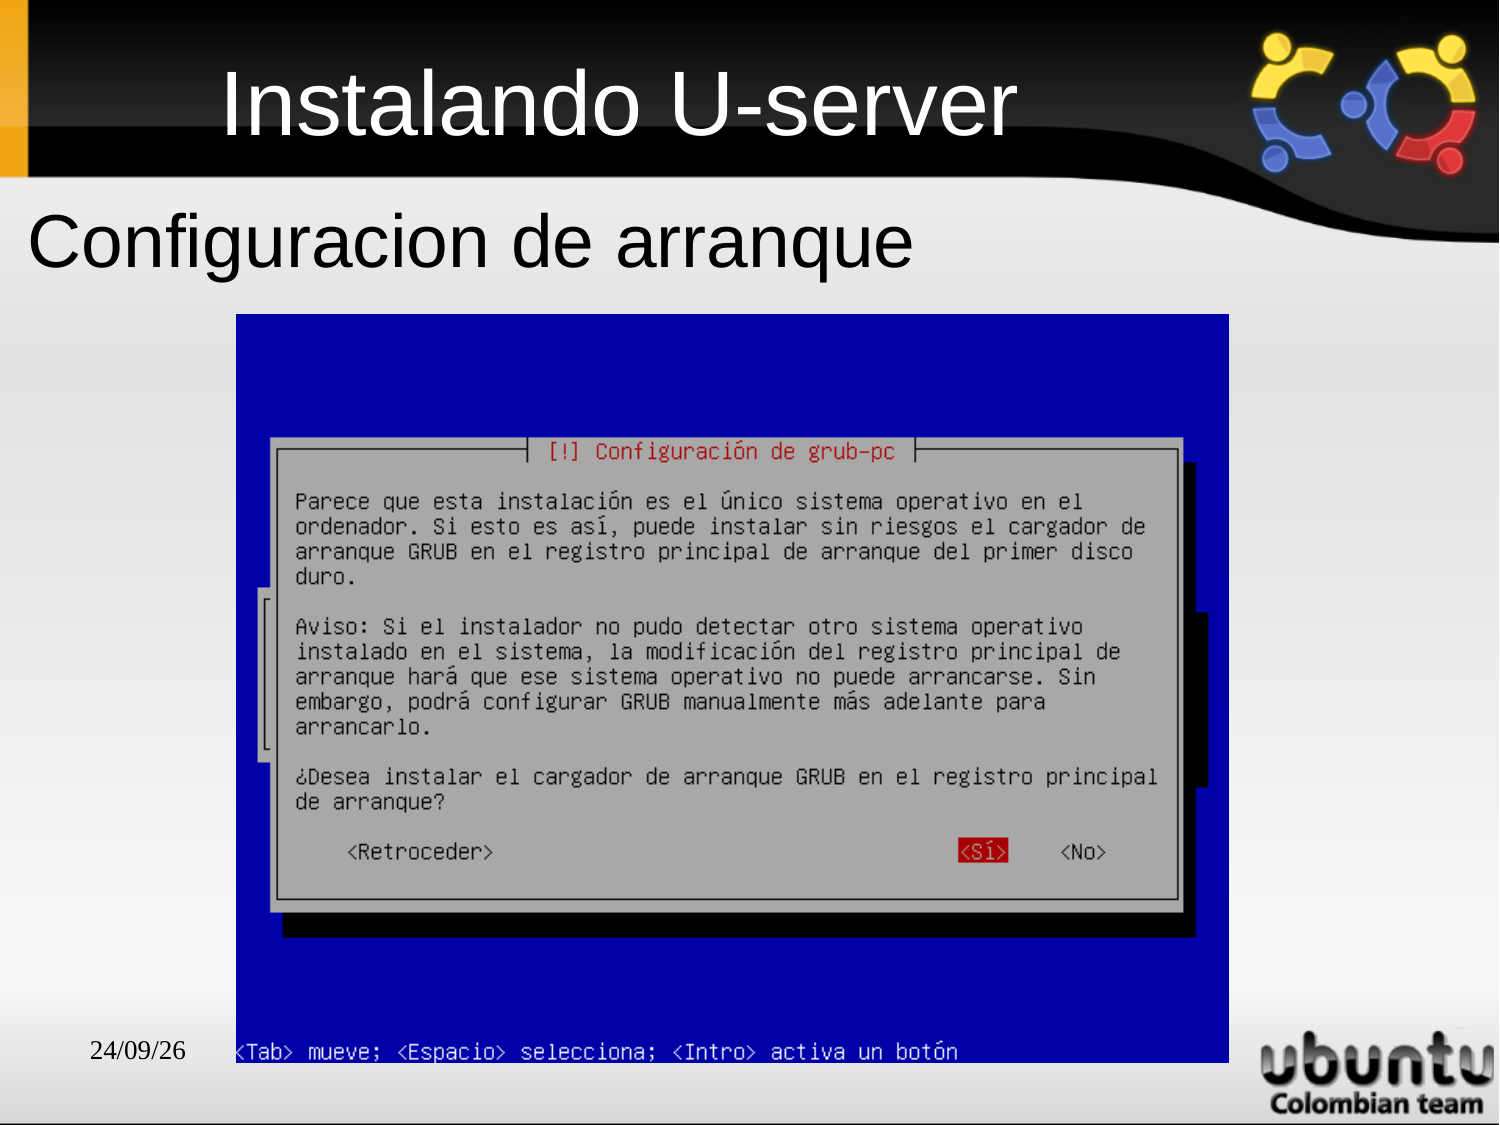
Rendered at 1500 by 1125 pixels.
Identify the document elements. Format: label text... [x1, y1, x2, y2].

picture [0, 0, 1499, 1125]
title Configuracion de arranque [27, 128, 1303, 356]
title Instalando U-server [59, 29, 1182, 178]
